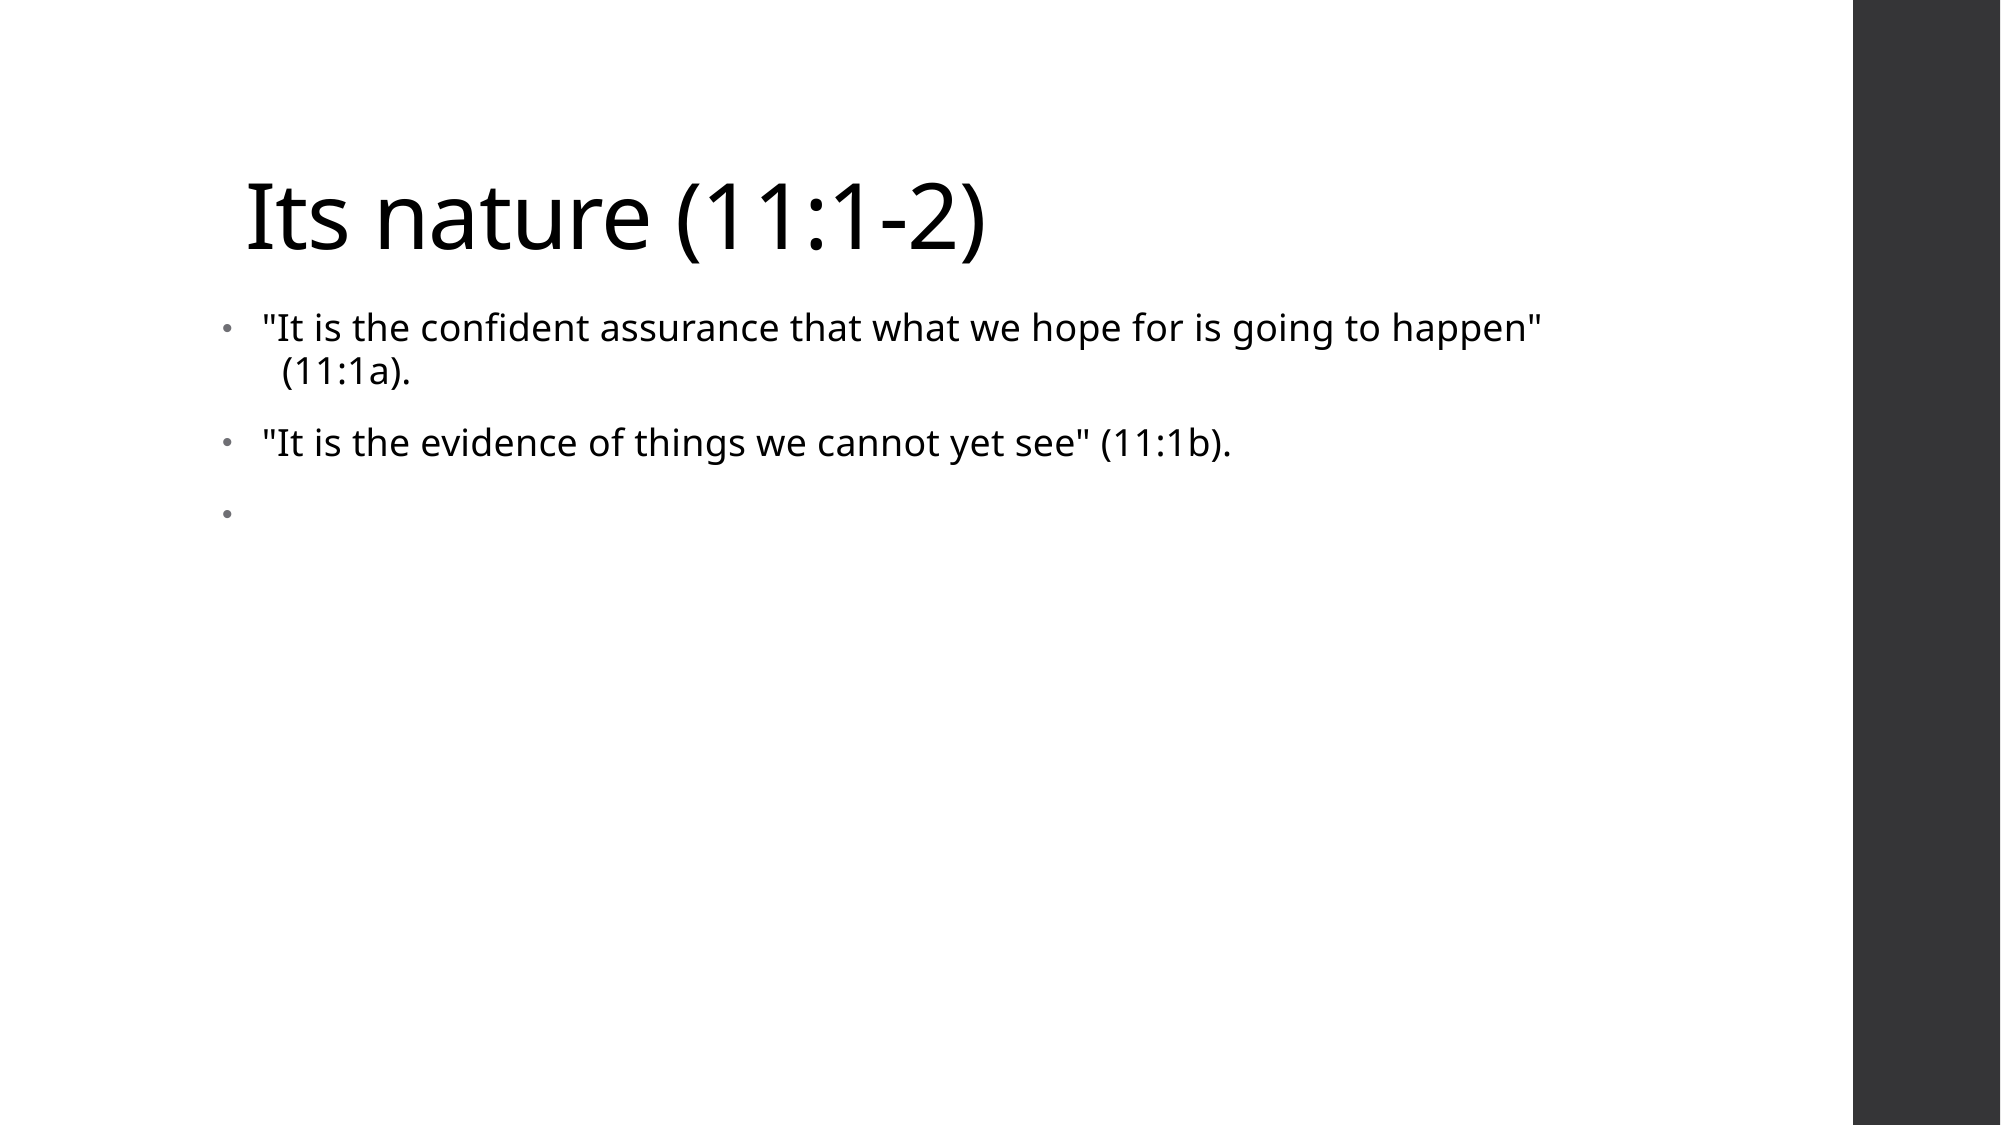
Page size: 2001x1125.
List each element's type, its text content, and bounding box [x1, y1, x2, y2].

title Its nature (11:1-2) [206, 60, 1797, 278]
list "It is the confident assurance that what we hope for is going to happen" (11:1a). "It is the evidence of things we cannot yet see" (11:1b). [206, 299, 1617, 1014]
